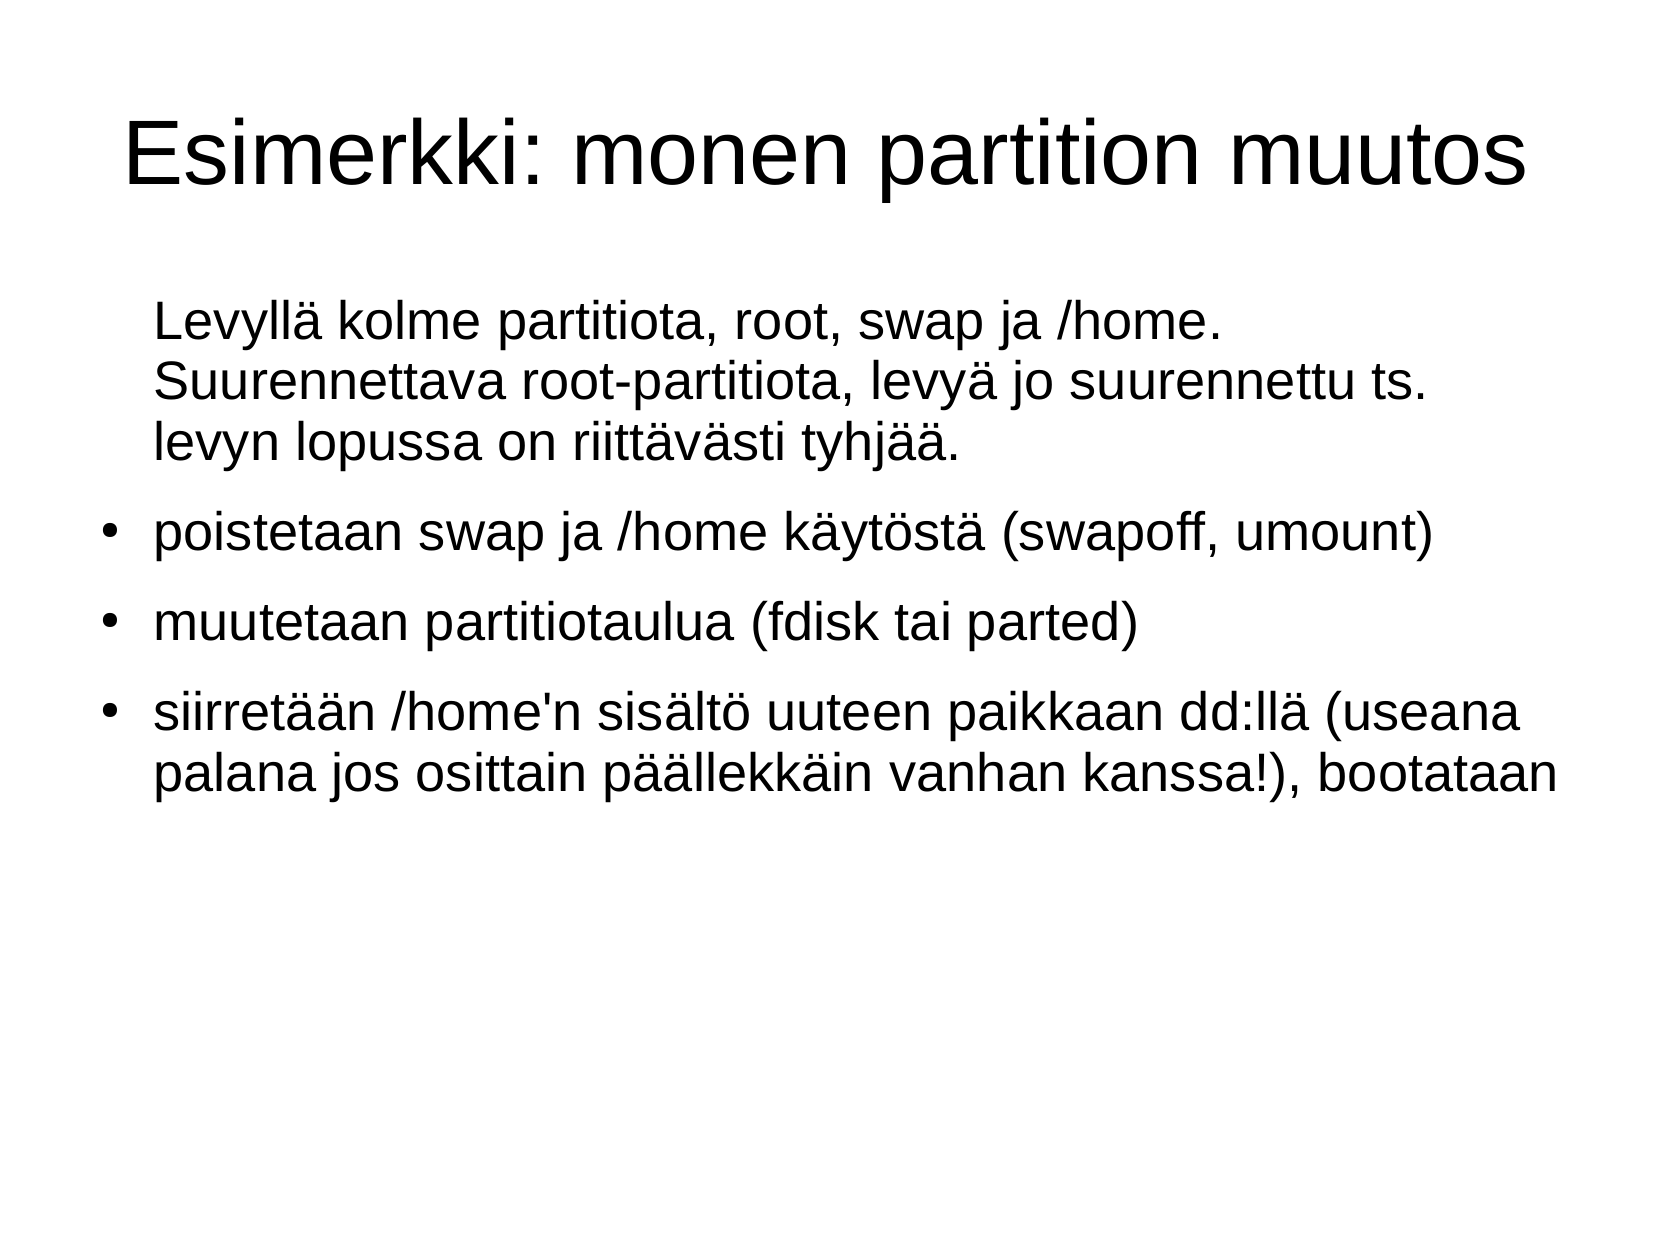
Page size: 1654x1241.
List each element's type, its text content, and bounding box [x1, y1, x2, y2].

list Levyllä kolme partitiota, root, swap ja /home. Suurennettava root-partitiota, levyä jo suurennettu ts. levyn lopussa on riittävästi tyhjää. poistetaan swap ja /home käytöstä (swapoff, umount) muutetaan partitiotaulua (fdisk tai parted) siirretään /home'n sisältö uuteen paikkaan dd:llä (useana palana jos osittain päällekkäin vanhan kanssa!), bootataan [82, 290, 1571, 1010]
title Esimerkki: monen partition muutos [82, 49, 1571, 257]
